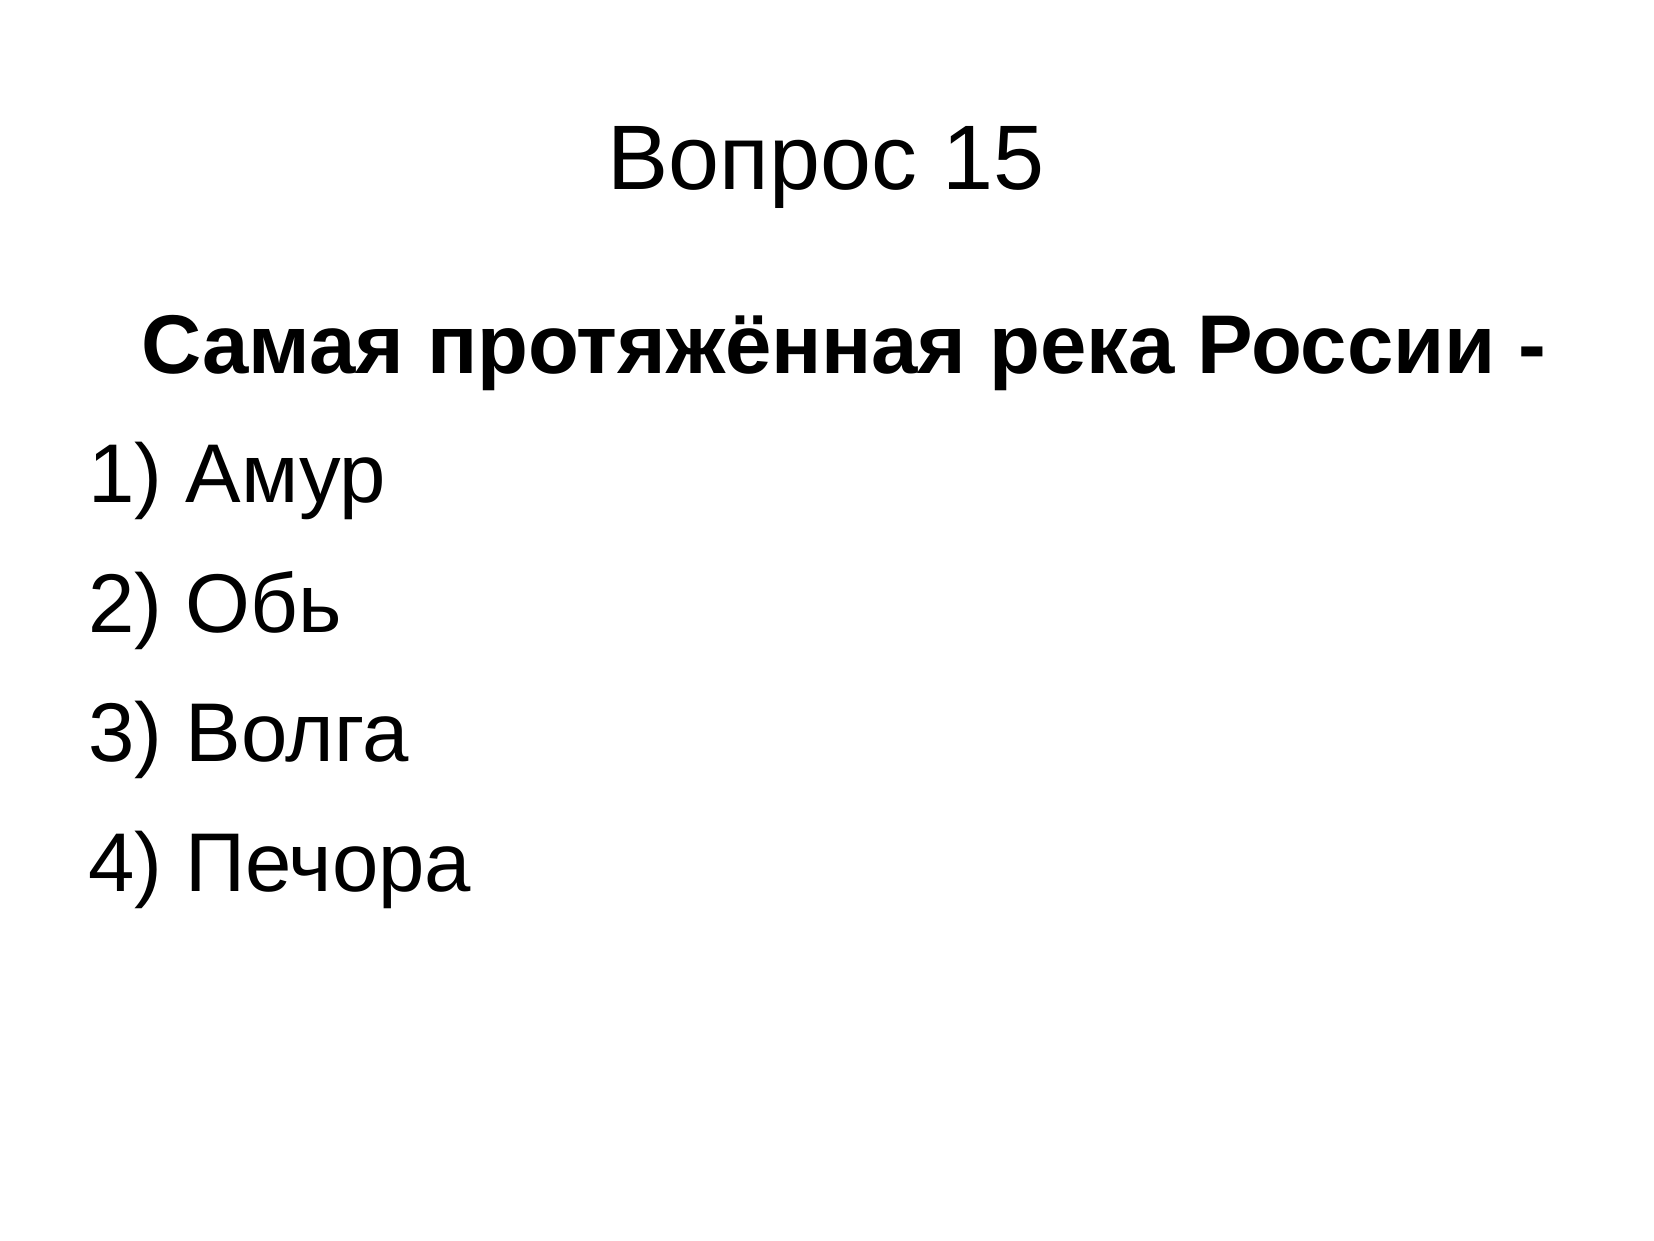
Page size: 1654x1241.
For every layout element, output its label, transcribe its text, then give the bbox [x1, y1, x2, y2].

title Вопрос 15 [82, 49, 1571, 257]
list Самая протяжённая река России - 1) Амур 2) Обь 3) Волга 4) Печора [0, 290, 1625, 1109]
